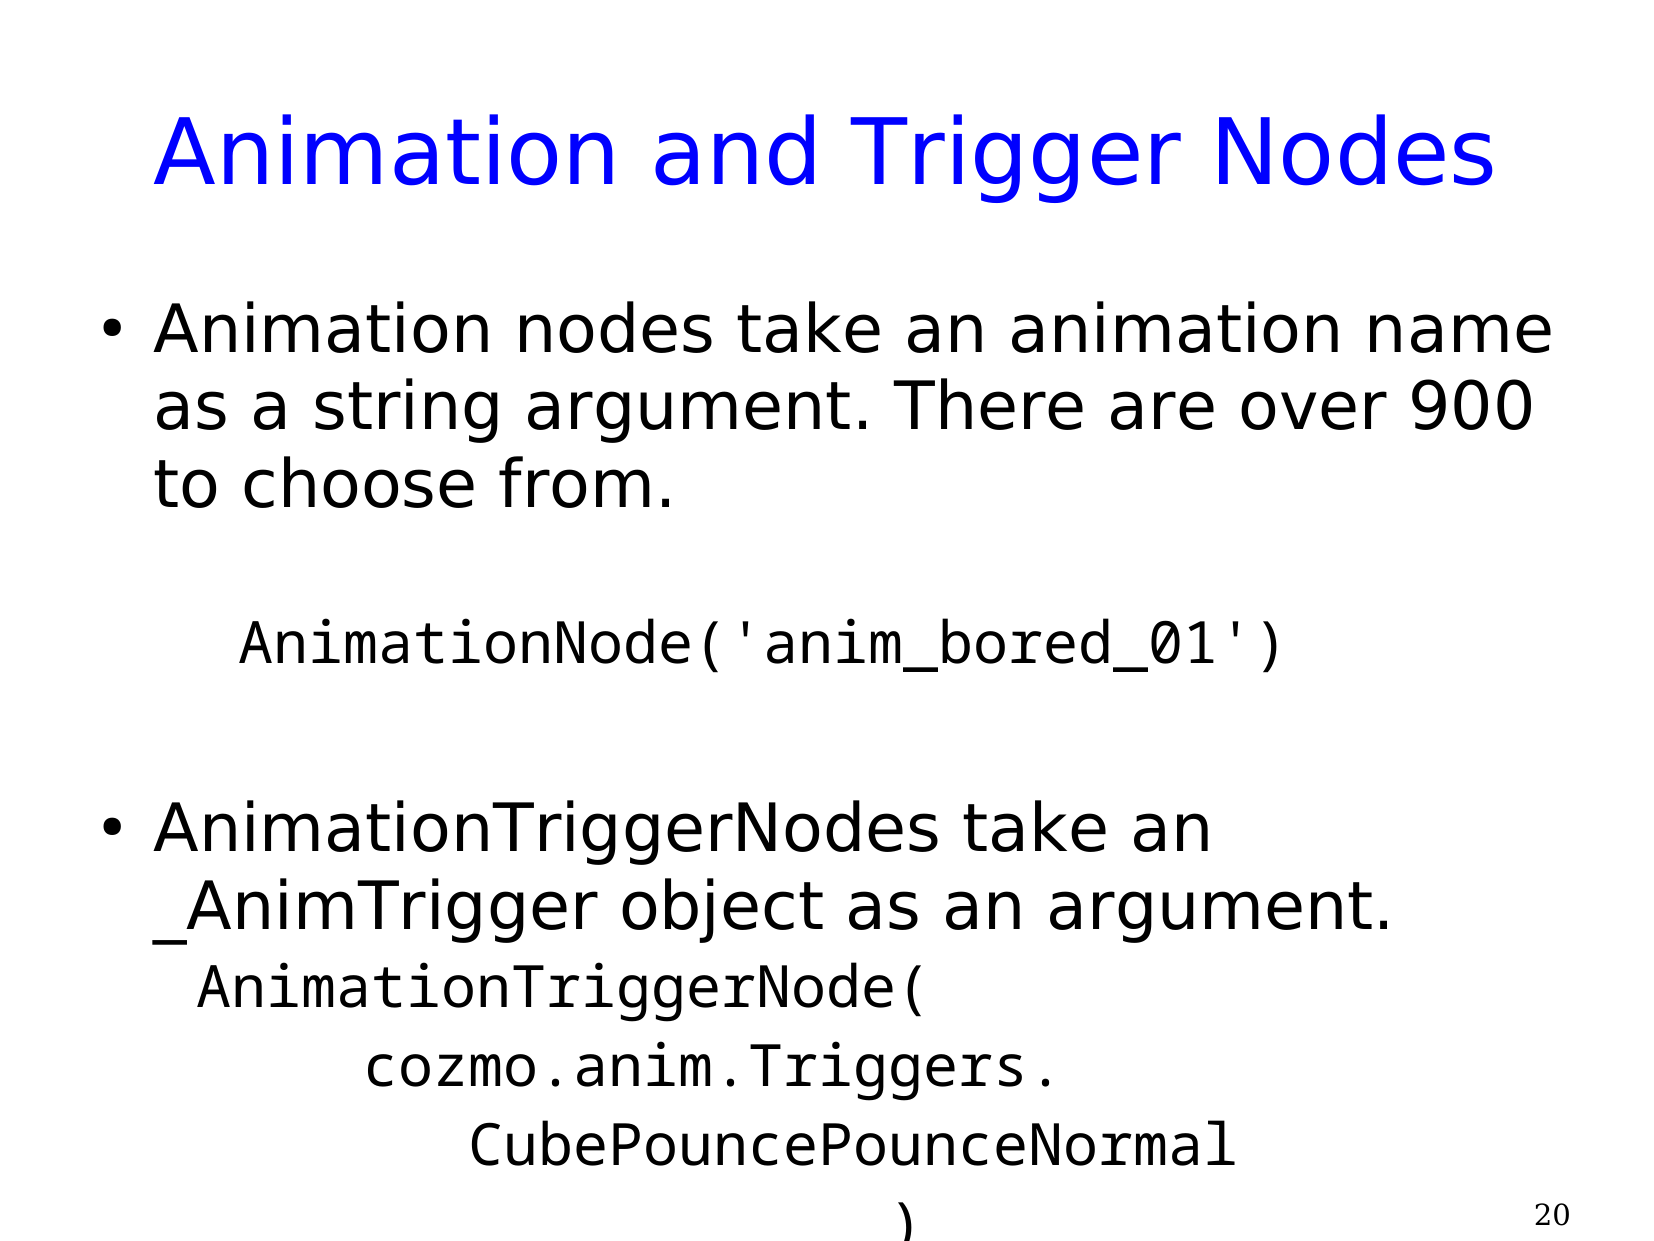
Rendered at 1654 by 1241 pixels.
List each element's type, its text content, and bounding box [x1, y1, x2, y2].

list Animation nodes take an animation name as a string argument. There are over 900 to choose from. AnimationNode('anim_bored_01') AnimationTriggerNodes take an _AnimTrigger object as an argument. AnimationTriggerNode( cozmo.anim.Triggers. CubePouncePounceNormal ) [82, 290, 1571, 1216]
title Animation and Trigger Nodes [82, 49, 1571, 257]
